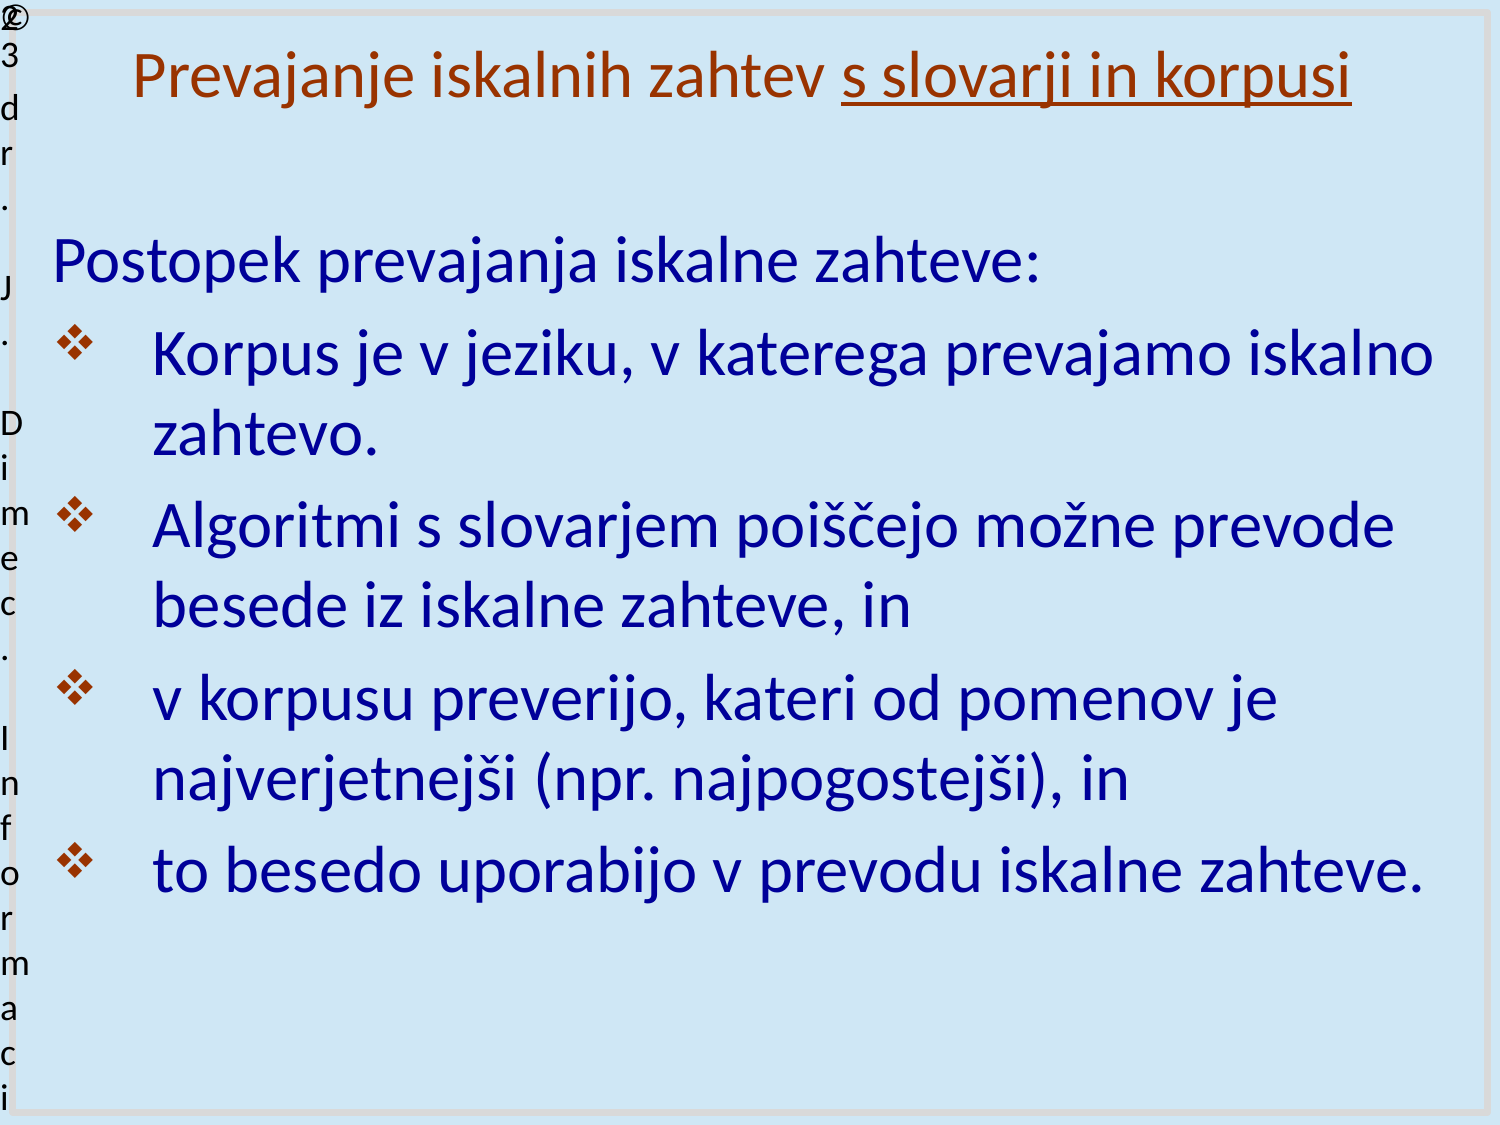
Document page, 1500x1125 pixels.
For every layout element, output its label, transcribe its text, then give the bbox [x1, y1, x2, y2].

title Prevajanje iskalnih zahtev s slovarji in korpusi [37, 24, 1463, 117]
list Postopek prevajanja iskalne zahteve: Korpus je v jeziku, v katerega prevajamo iskalno zahtevo. Algoritmi s slovarjem poiščejo možne prevode besede iz iskalne zahteve, in v korpusu preverijo, kateri od pomenov je najverjetnejši (npr. najpogostejši), in to besedo uporabijo v prevodu iskalne zahteve. [37, 208, 1463, 1088]
